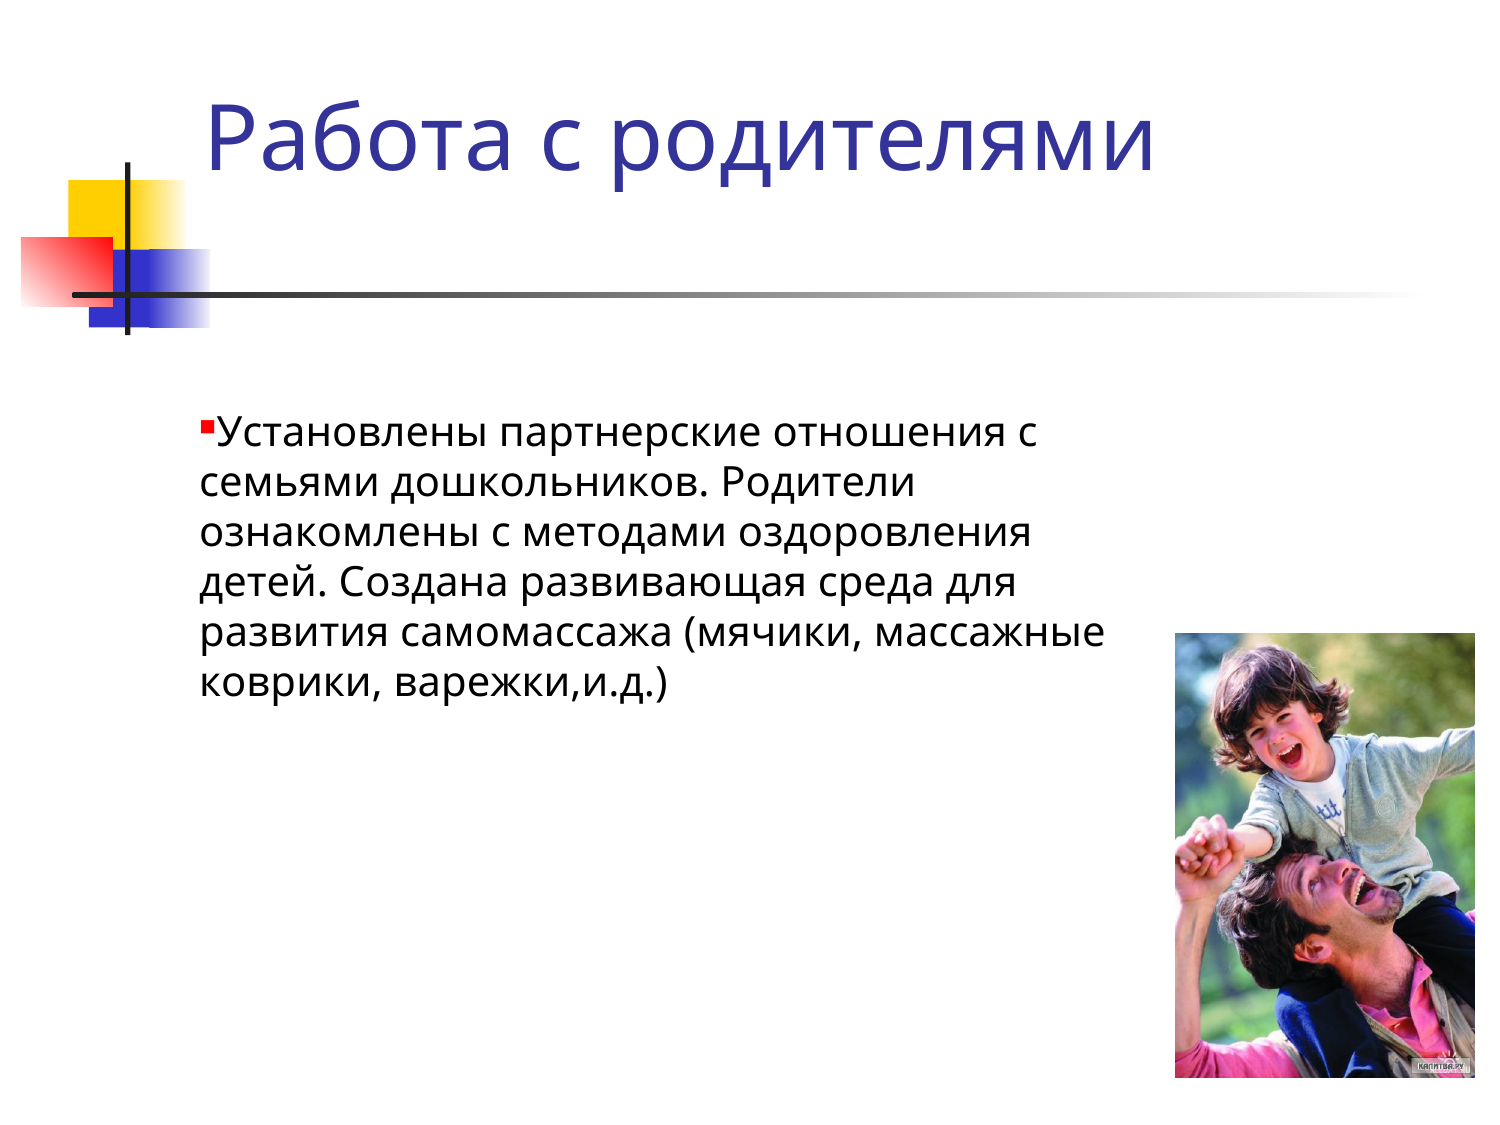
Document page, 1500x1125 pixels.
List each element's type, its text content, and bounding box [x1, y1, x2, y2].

list Установлены партнерские отношения с семьями дошкольников. Родители ознакомлены с методами оздоровления детей. Создана развивающая среда для развития самомассажа (мячики, массажные коврики, варежки,и.д.) [53, 397, 1164, 990]
picture [1175, 633, 1475, 1078]
title Работа с родителями [188, 21, 1468, 197]
